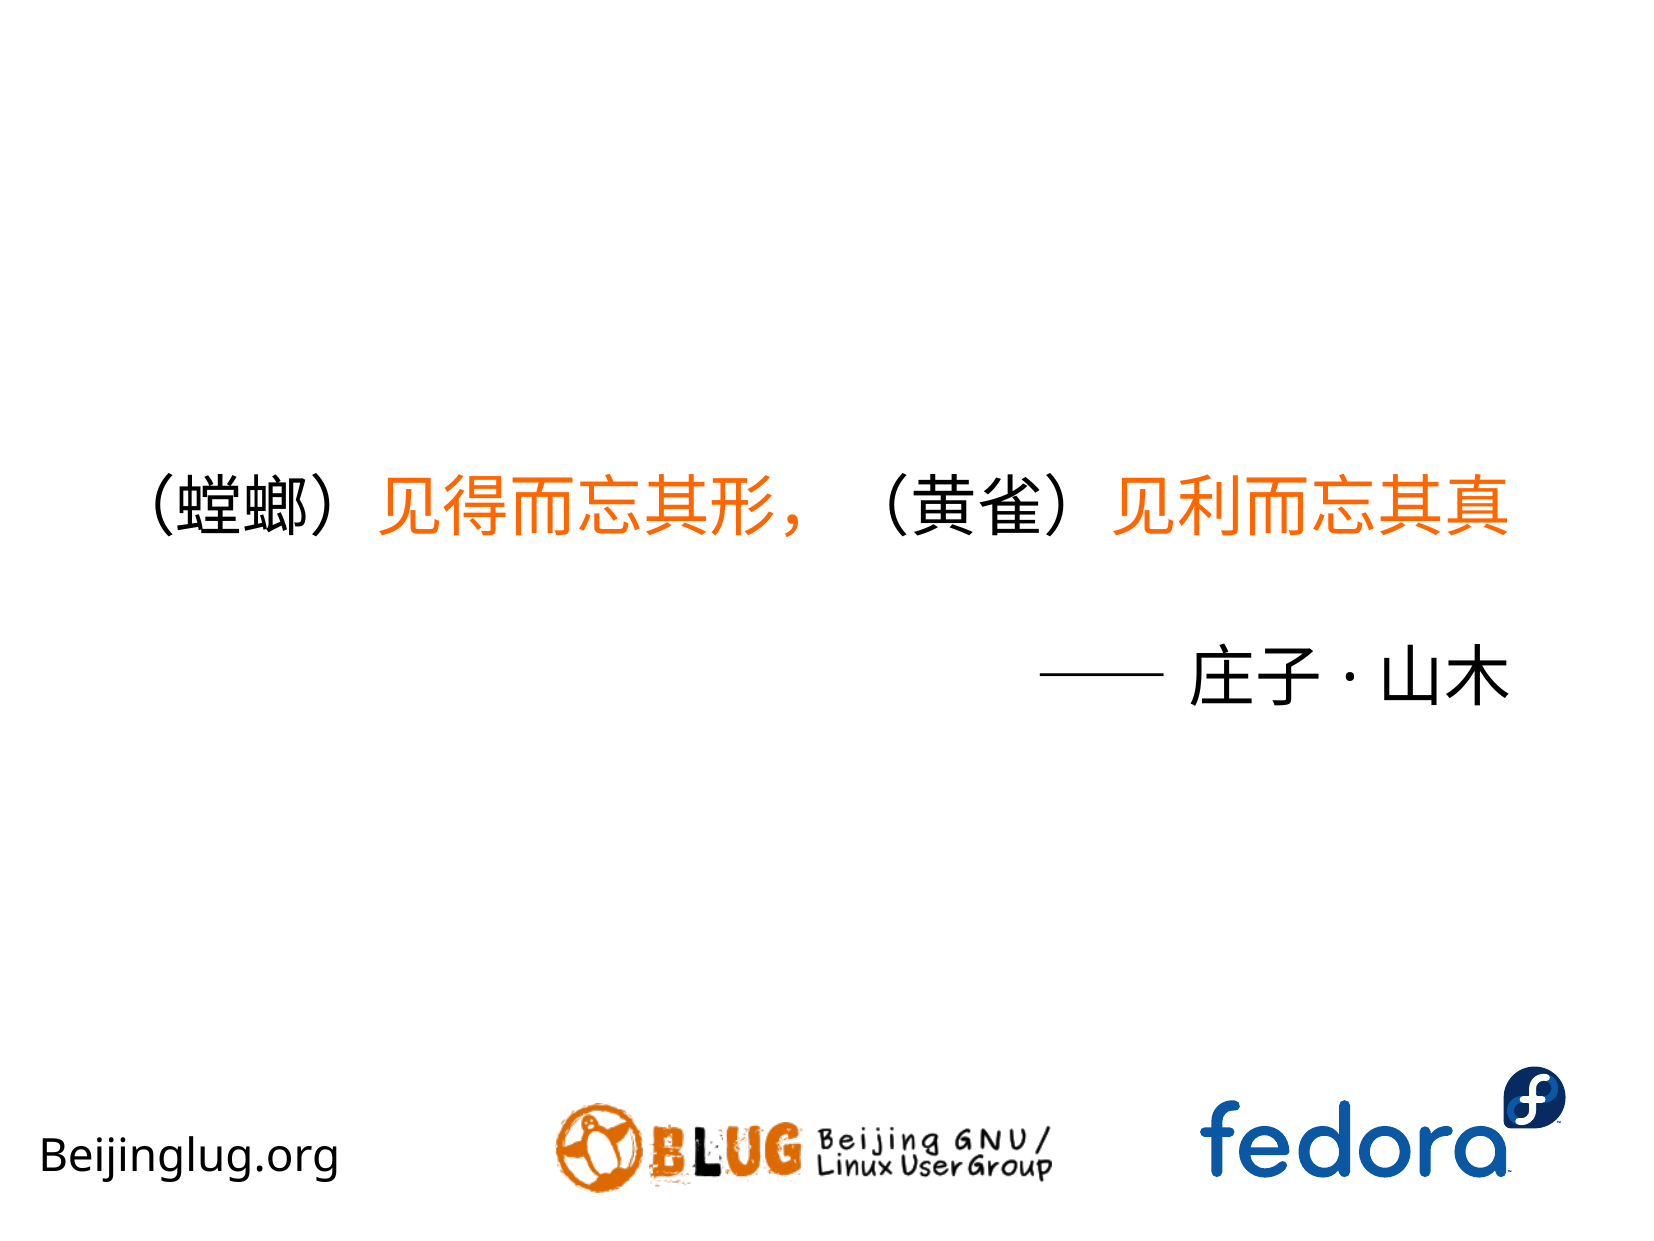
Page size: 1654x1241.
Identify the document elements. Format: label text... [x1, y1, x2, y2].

picture [555, 1103, 1052, 1193]
text_box （螳螂）见得而忘其形，（黄雀）见利而忘其真 ——庄子·山木 [94, 445, 1607, 768]
